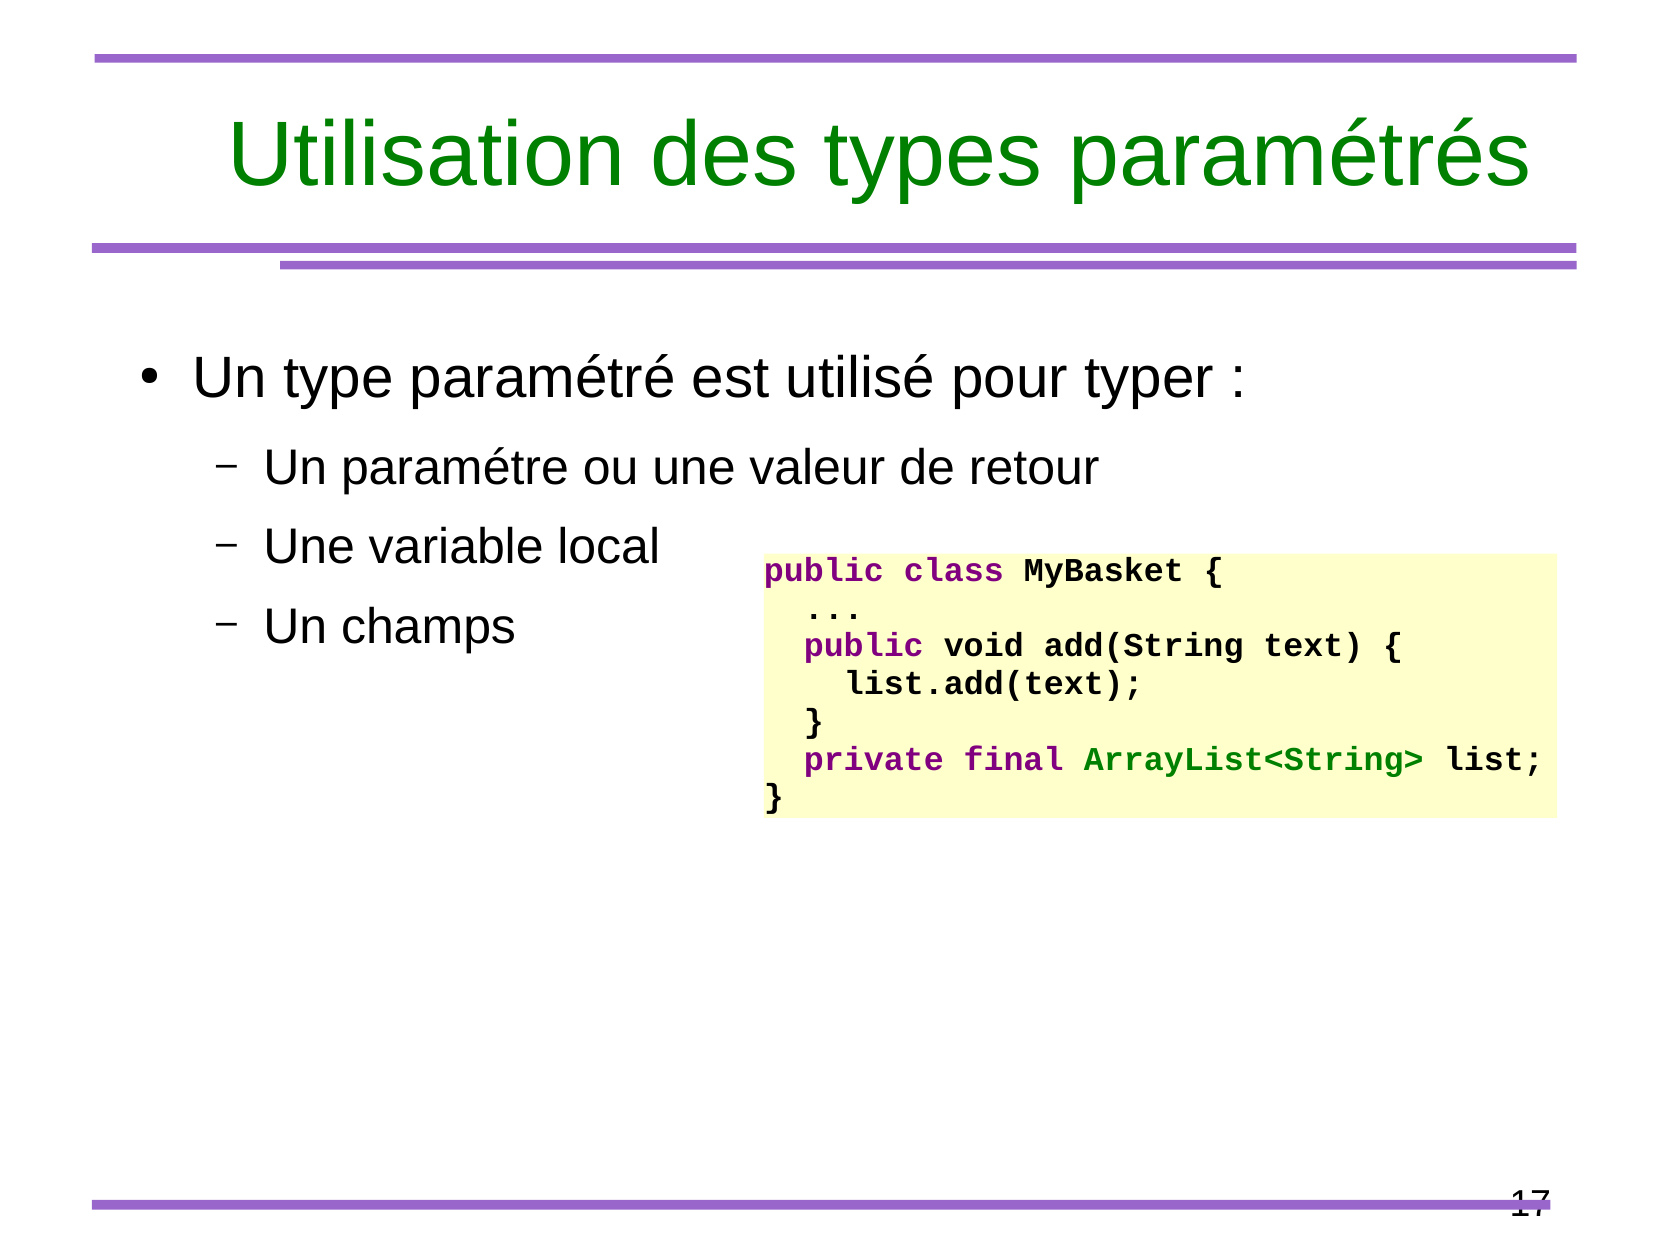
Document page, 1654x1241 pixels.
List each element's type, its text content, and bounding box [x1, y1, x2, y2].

text_box public class MyBasket { ... public void add(String text) { list.add(text); } private final ArrayList<String> list; } [763, 553, 1558, 818]
title Utilisation des types paramétrés [121, 49, 1534, 257]
list Un type paramétré est utilisé pour typer : Un paramétre ou une valeur de retour Une variable local Un champs [121, 344, 1534, 1127]
